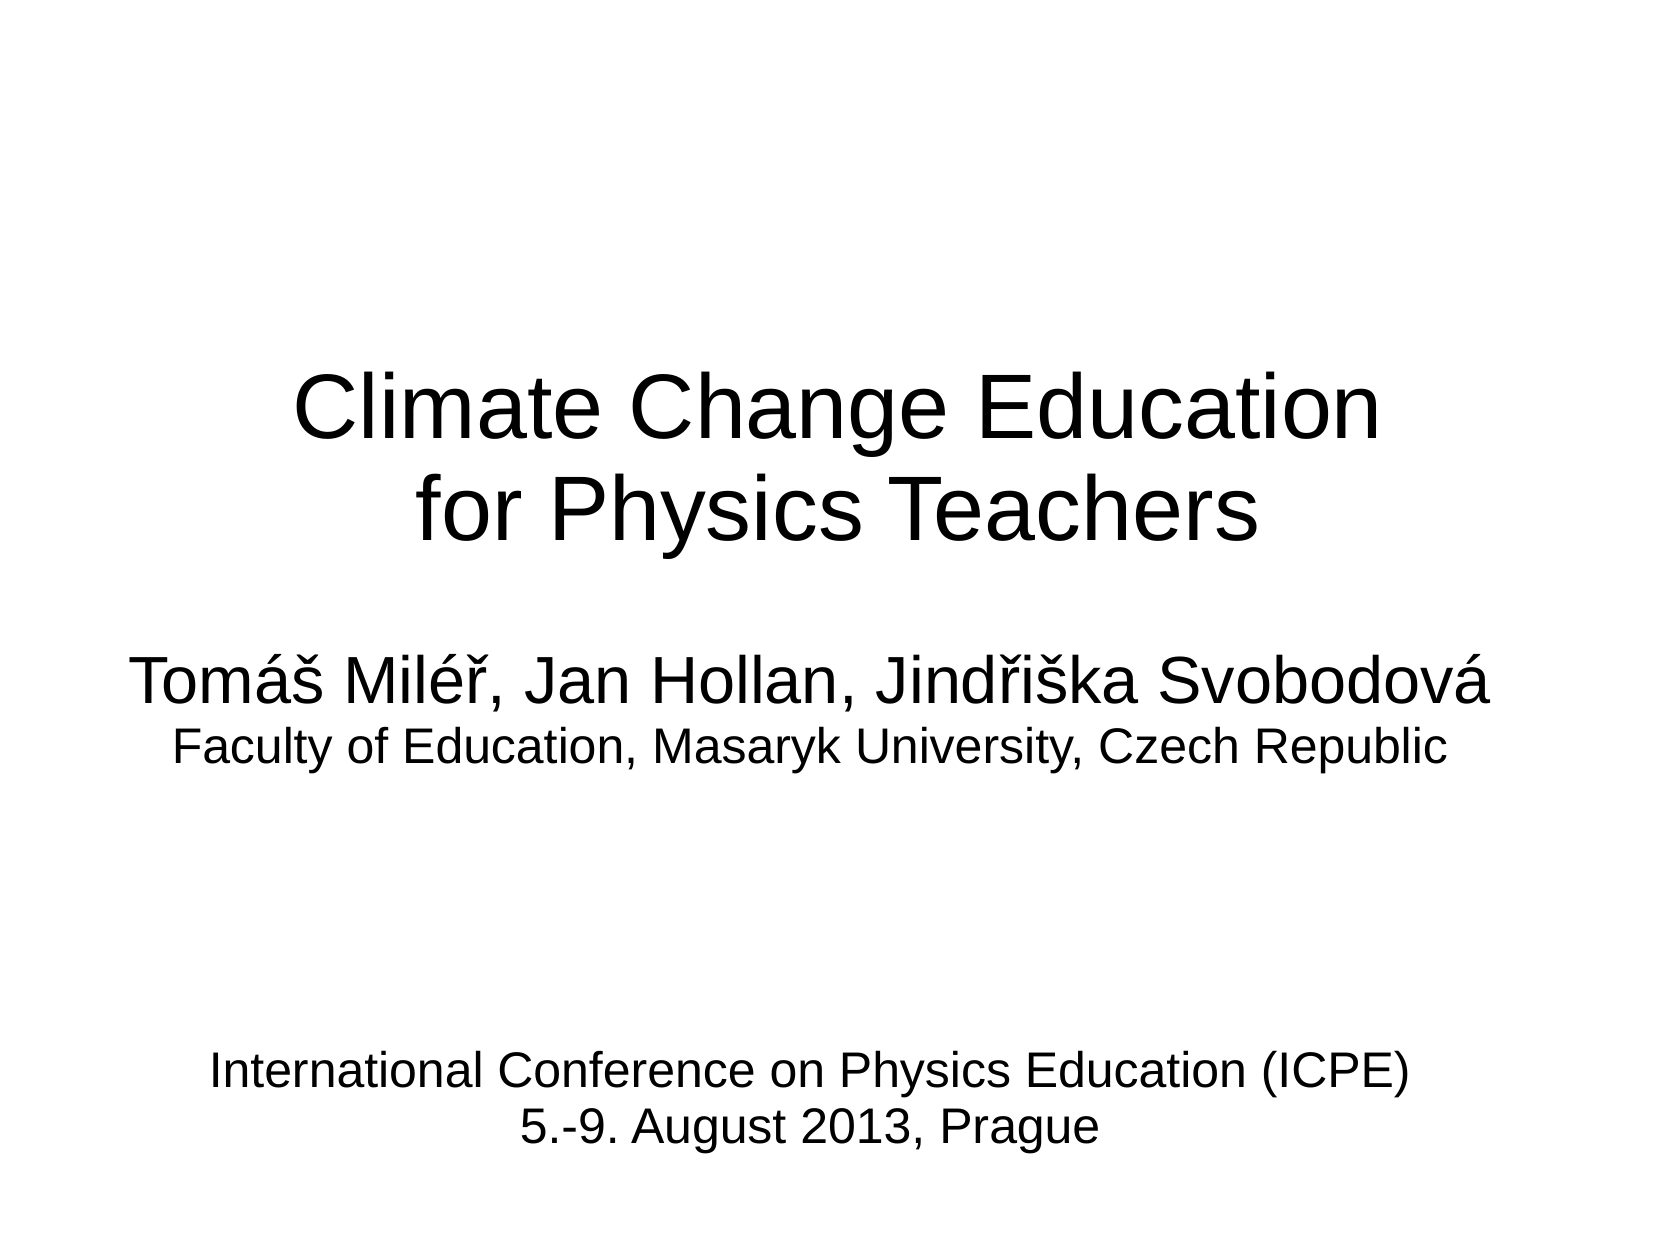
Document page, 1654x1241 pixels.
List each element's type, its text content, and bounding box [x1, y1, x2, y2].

text_box International Conference on Physics Education (ICPE) 5.-9. August 2013, Prague [82, 980, 1538, 1217]
subtitle Tomáš Miléř, Jan Hollan, Jindřiška Svobodová Faculty of Education, Masaryk University, Czech Republic [82, 590, 1538, 827]
title Climate Change Education for Physics Teachers [94, 354, 1583, 562]
